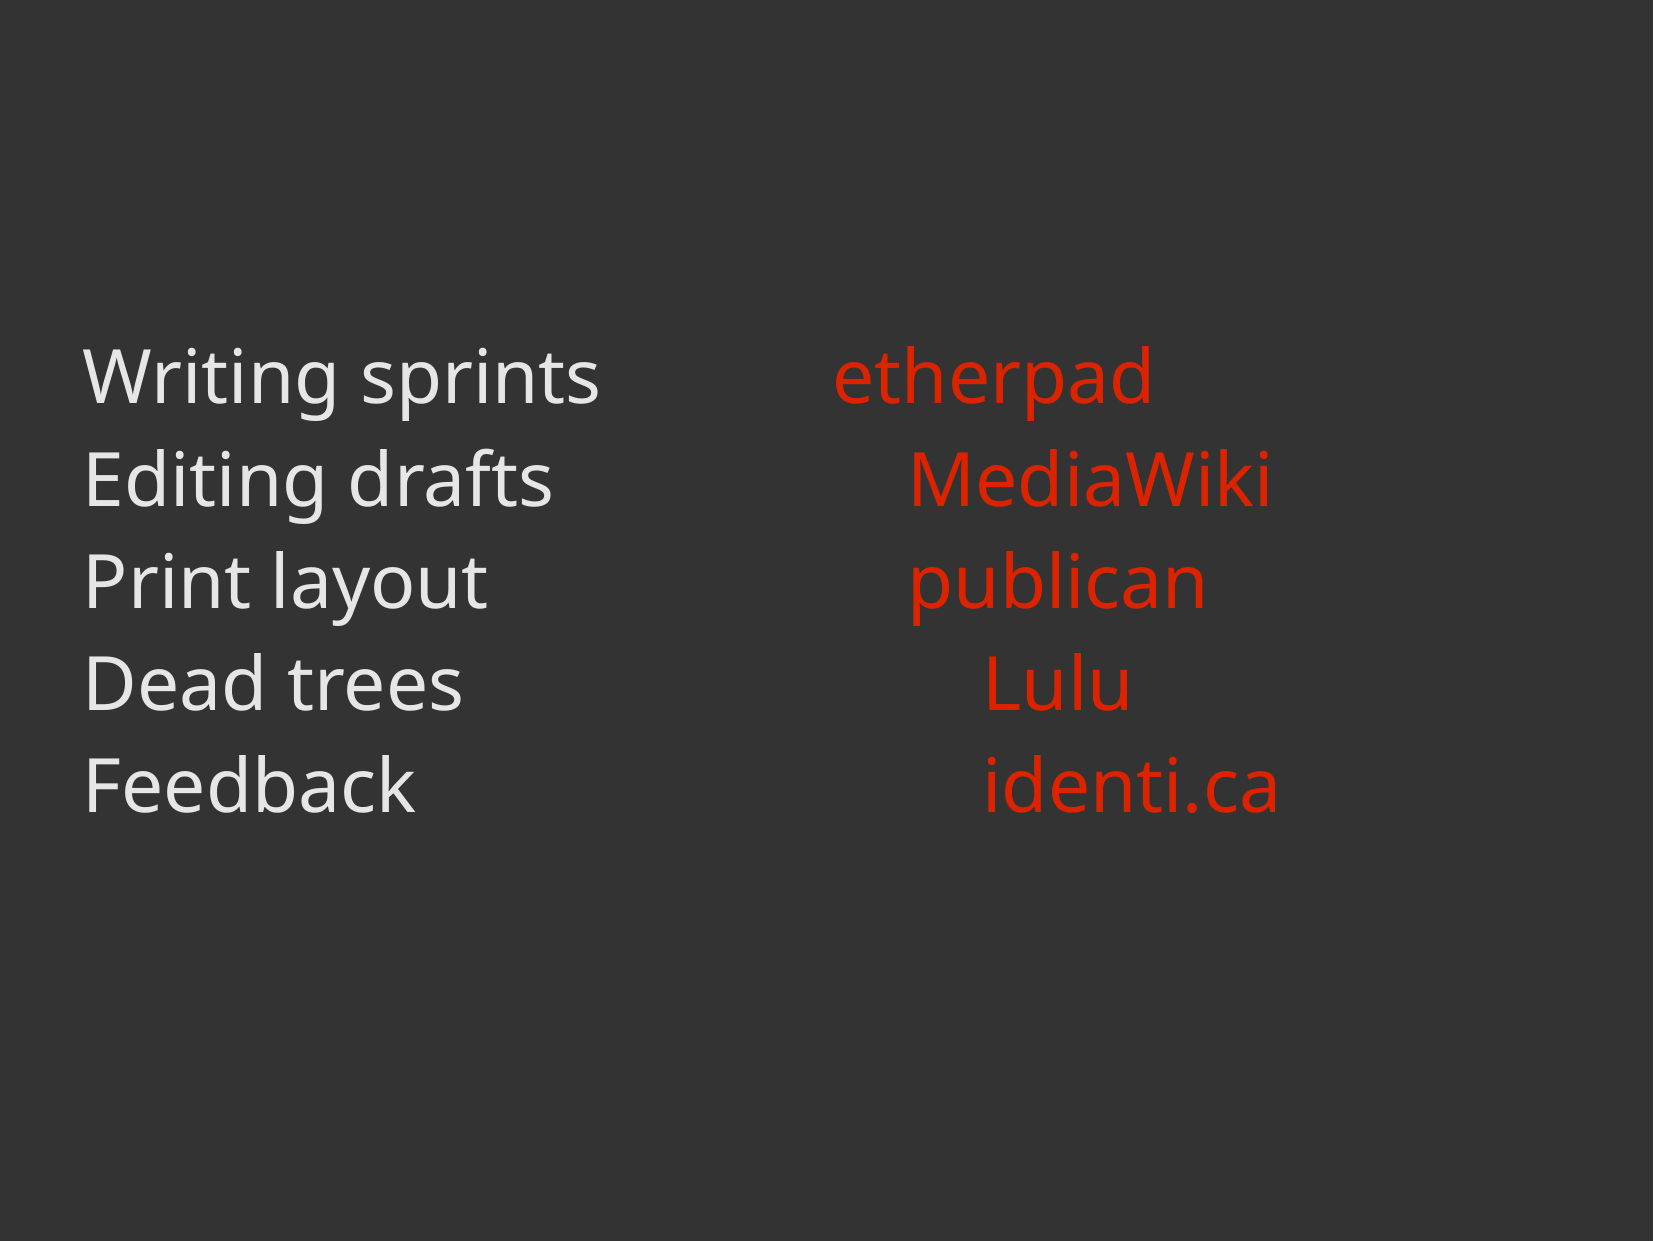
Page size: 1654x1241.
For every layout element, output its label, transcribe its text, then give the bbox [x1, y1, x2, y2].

subtitle Writing sprints etherpad Editing drafts MediaWiki Print layout publican Dead trees Lulu Feedback identi.ca [82, 56, 1571, 1102]
